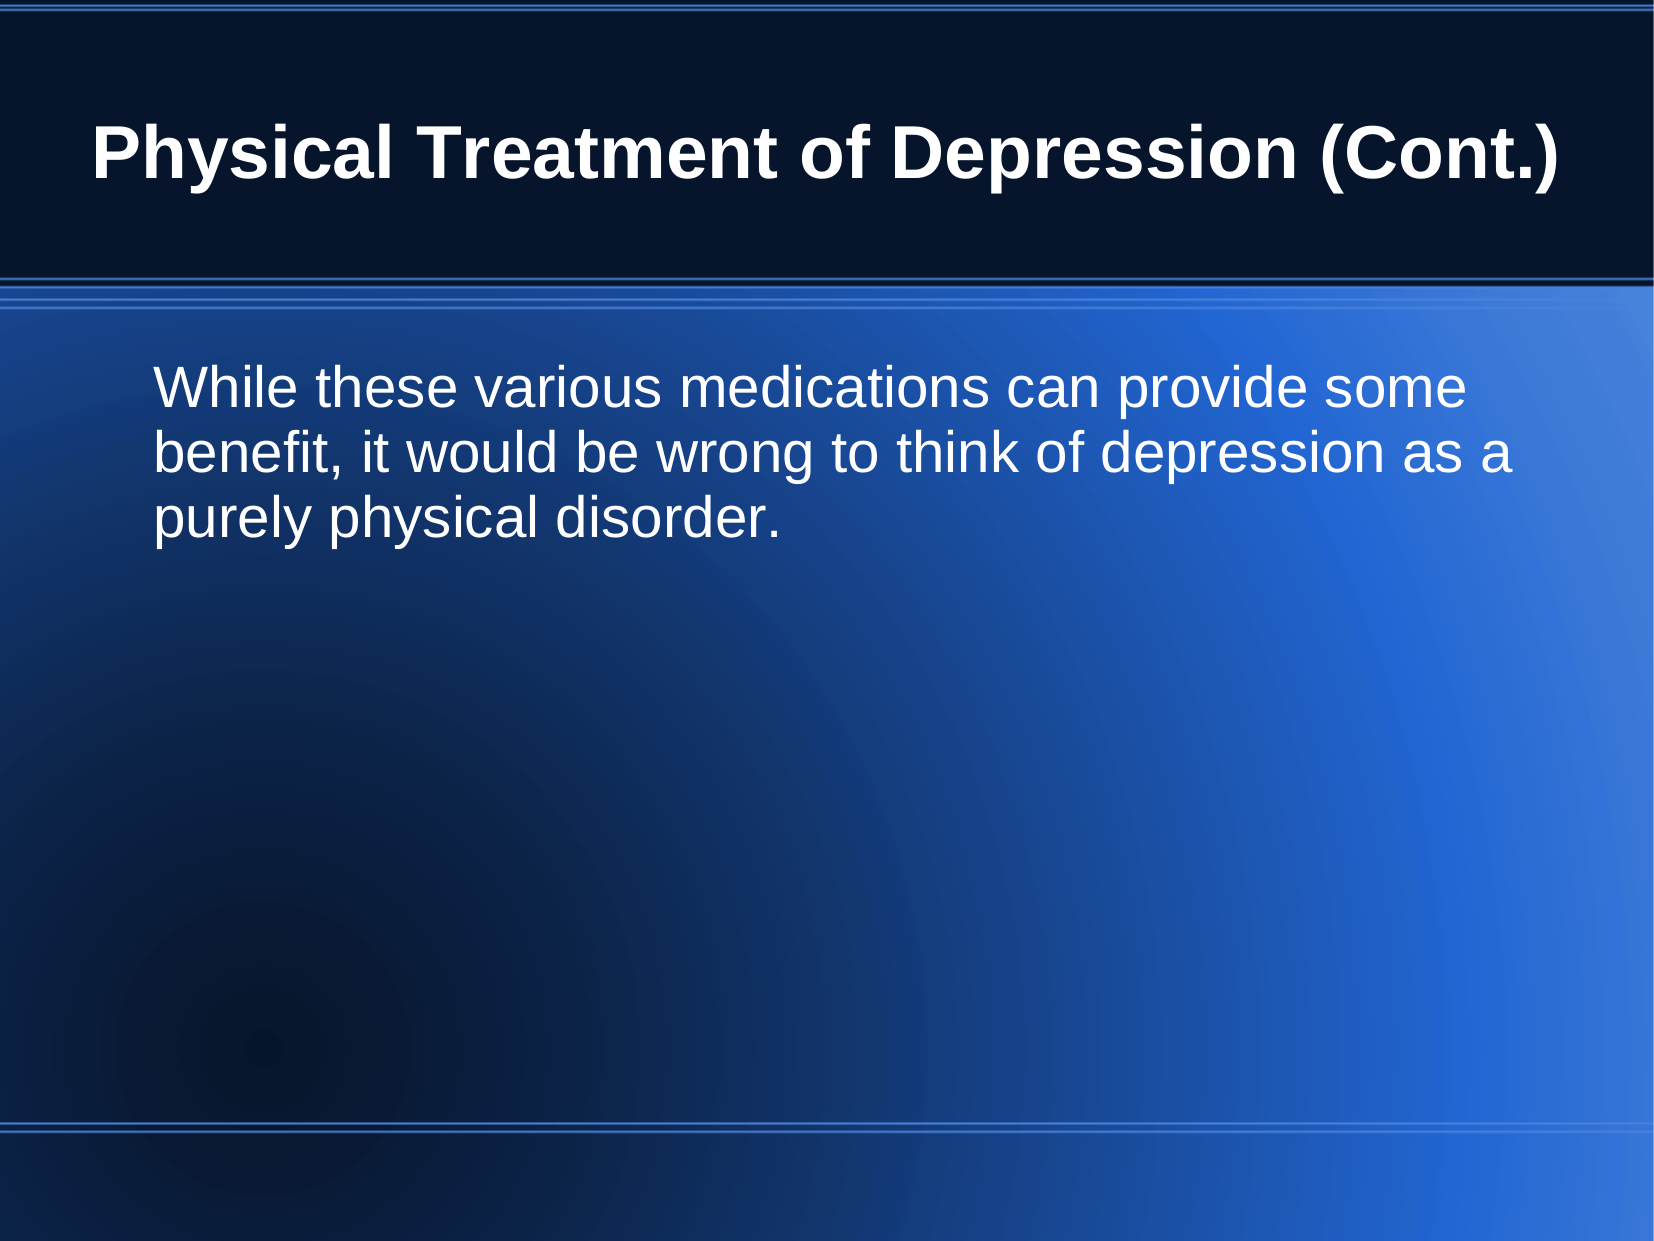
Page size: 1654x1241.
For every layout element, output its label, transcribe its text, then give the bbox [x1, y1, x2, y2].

title Physical Treatment of Depression (Cont.) [82, 49, 1571, 257]
list While these various medications can provide some benefit, it would be wrong to think of depression as a purely physical disorder. [82, 355, 1571, 1073]
picture [0, 0, 1654, 1241]
